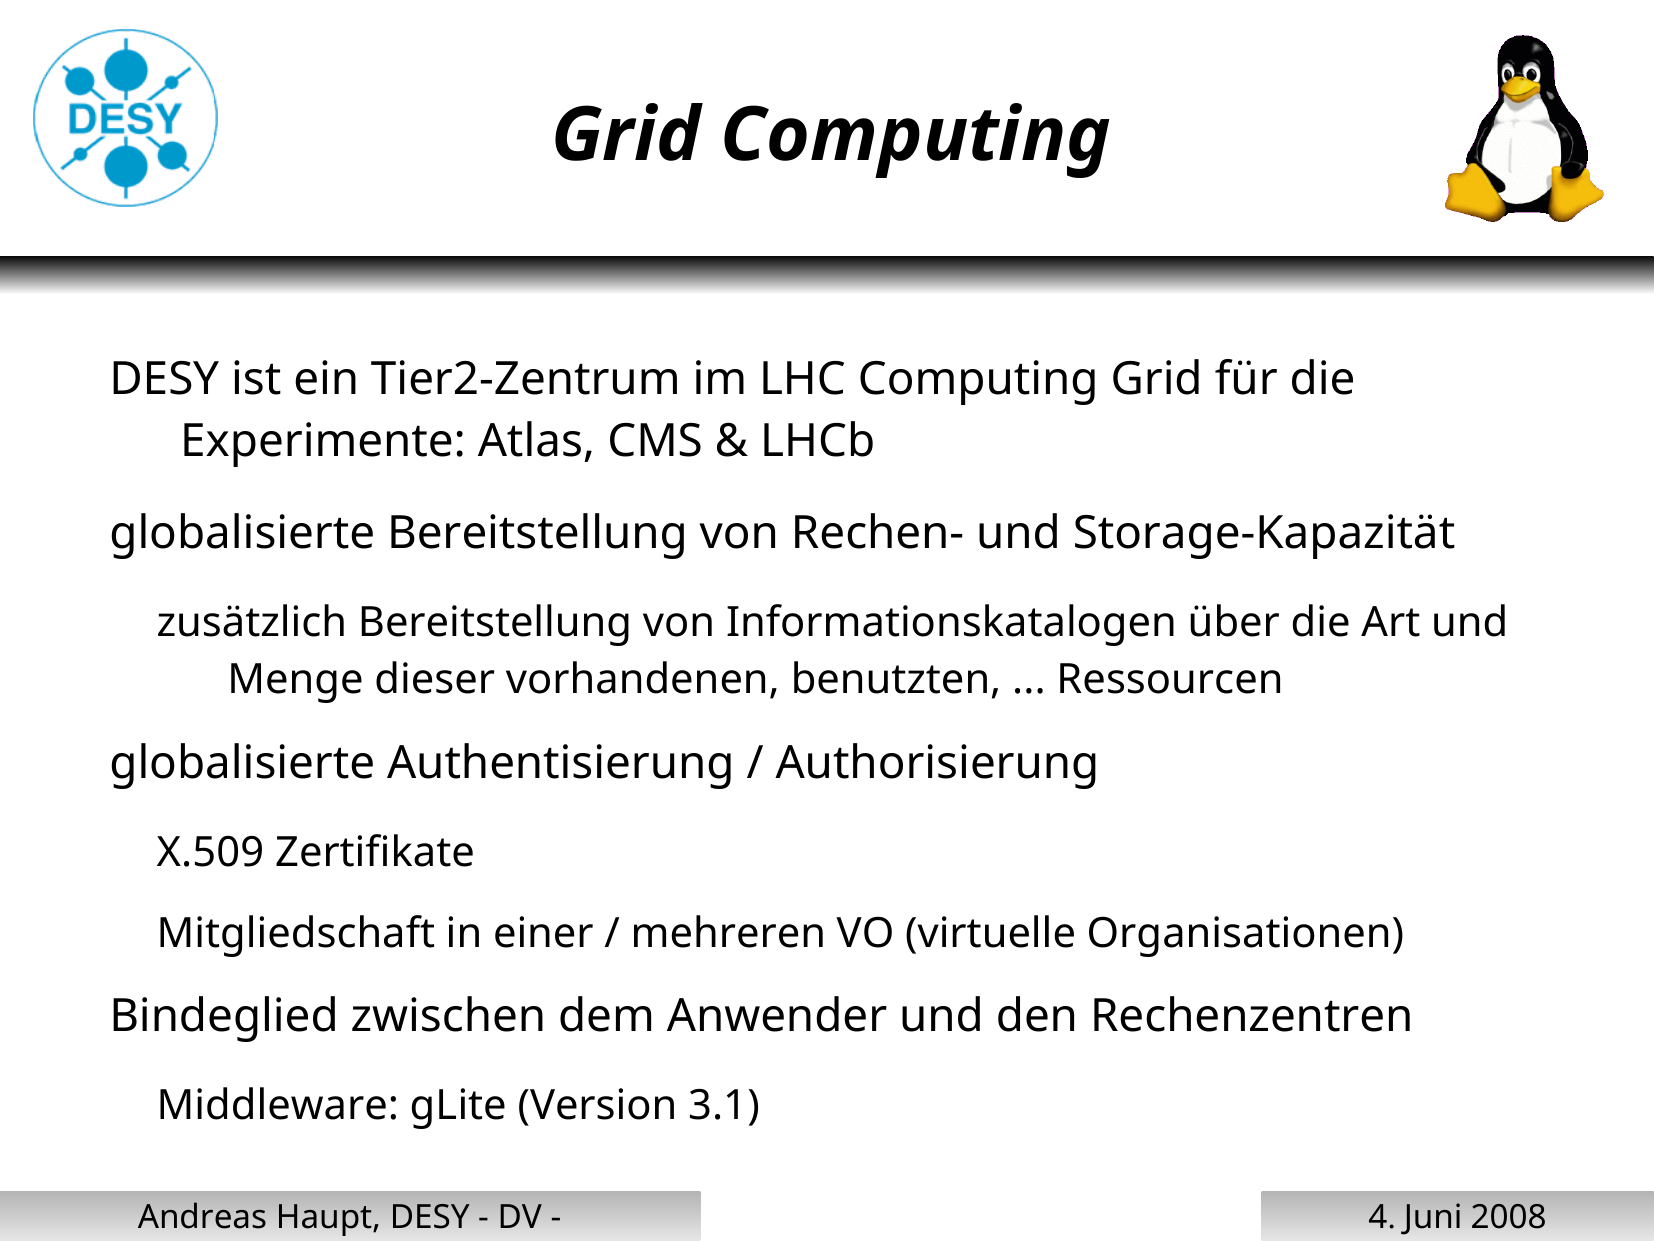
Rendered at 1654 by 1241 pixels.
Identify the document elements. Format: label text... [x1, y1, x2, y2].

picture [1429, 12, 1637, 238]
picture [33, 29, 218, 207]
list DESY ist ein Tier2-Zentrum im LHC Computing Grid für die Experimente: Atlas, CMS & LHCb globalisierte Bereitstellung von Rechen- und Storage-Kapazität zusätzlich Bereitstellung von Informationskatalogen über die Art und Menge dieser vorhandenen, benutzten, ... Ressourcen globalisierte Authentisierung / Authorisierung X.509 Zertifikate Mitgliedschaft in einer / mehreren VO (virtuelle Organisationen) Bindeglied zwischen dem Anwender und den Rechenzentren Middleware: gLite (Version 3.1) [97, 345, 1654, 1145]
title Grid Computing [250, 12, 1413, 251]
